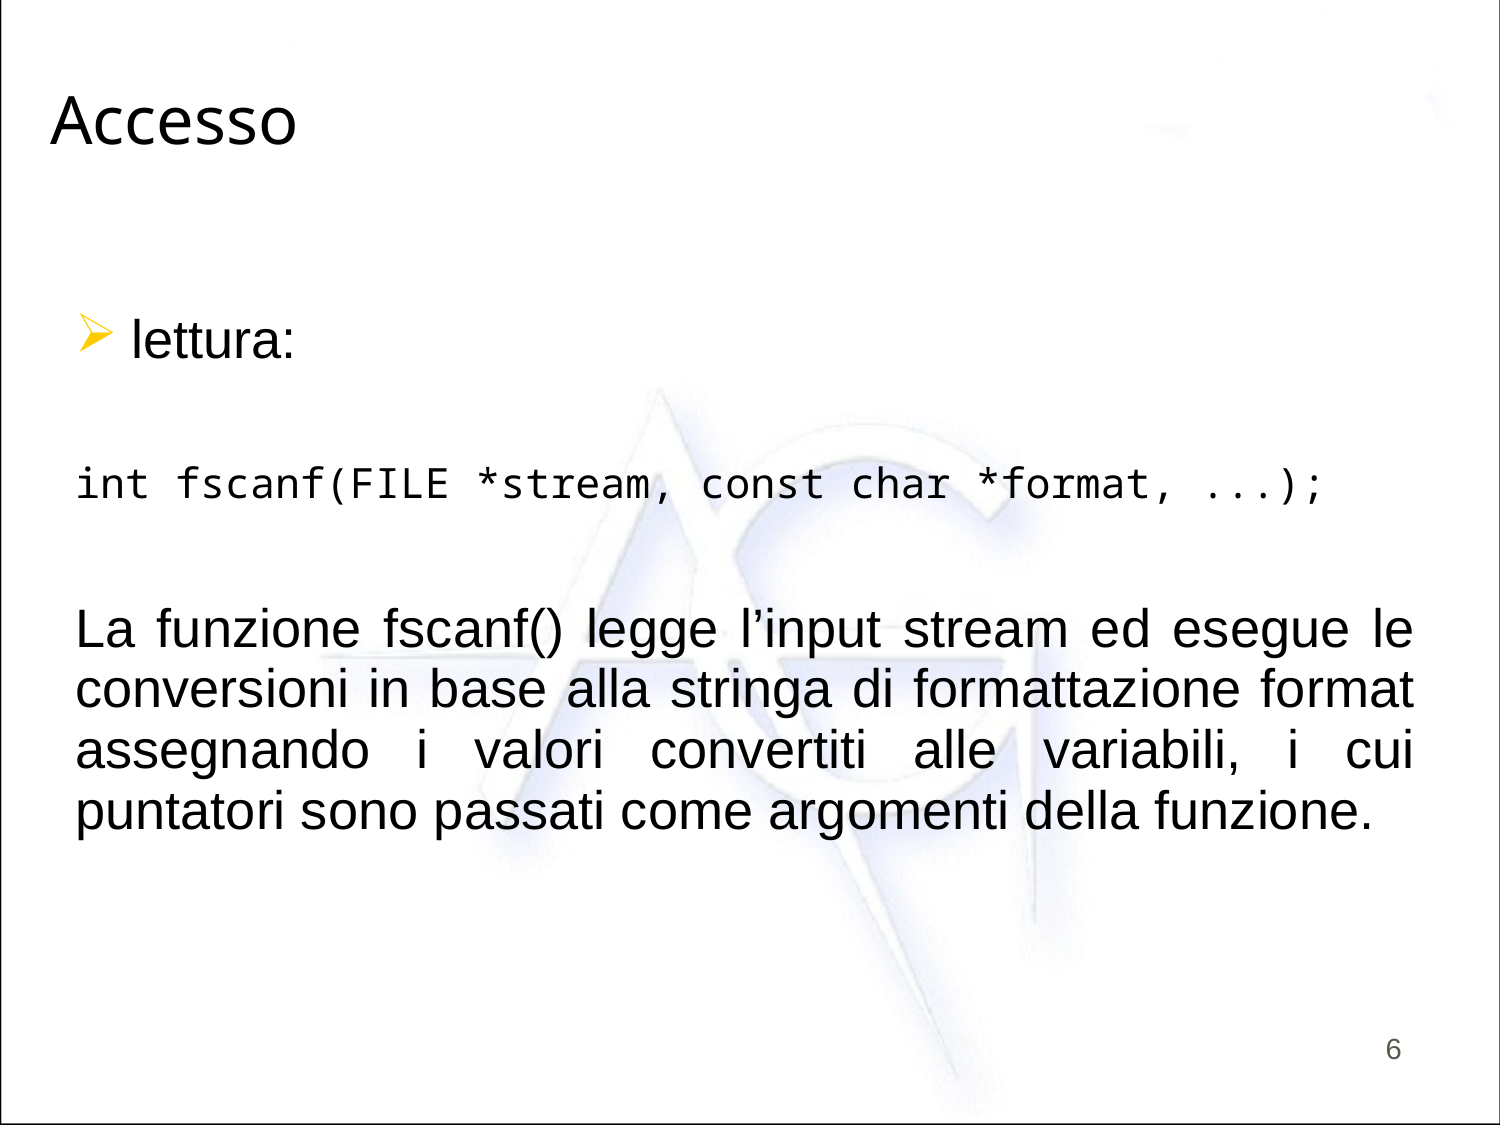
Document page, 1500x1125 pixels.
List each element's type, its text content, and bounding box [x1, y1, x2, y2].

title Accesso [49, 7, 1438, 231]
list lettura: int fscanf(FILE *stream, const char *format, ...); La funzione fscanf() legge l’input stream ed esegue le conversioni in base alla stringa di formattazione format assegnando i valori convertiti alle variabili, i cui puntatori sono passati come argomenti della funzione. [74, 309, 1417, 1038]
picture [0, 0, 1500, 1125]
